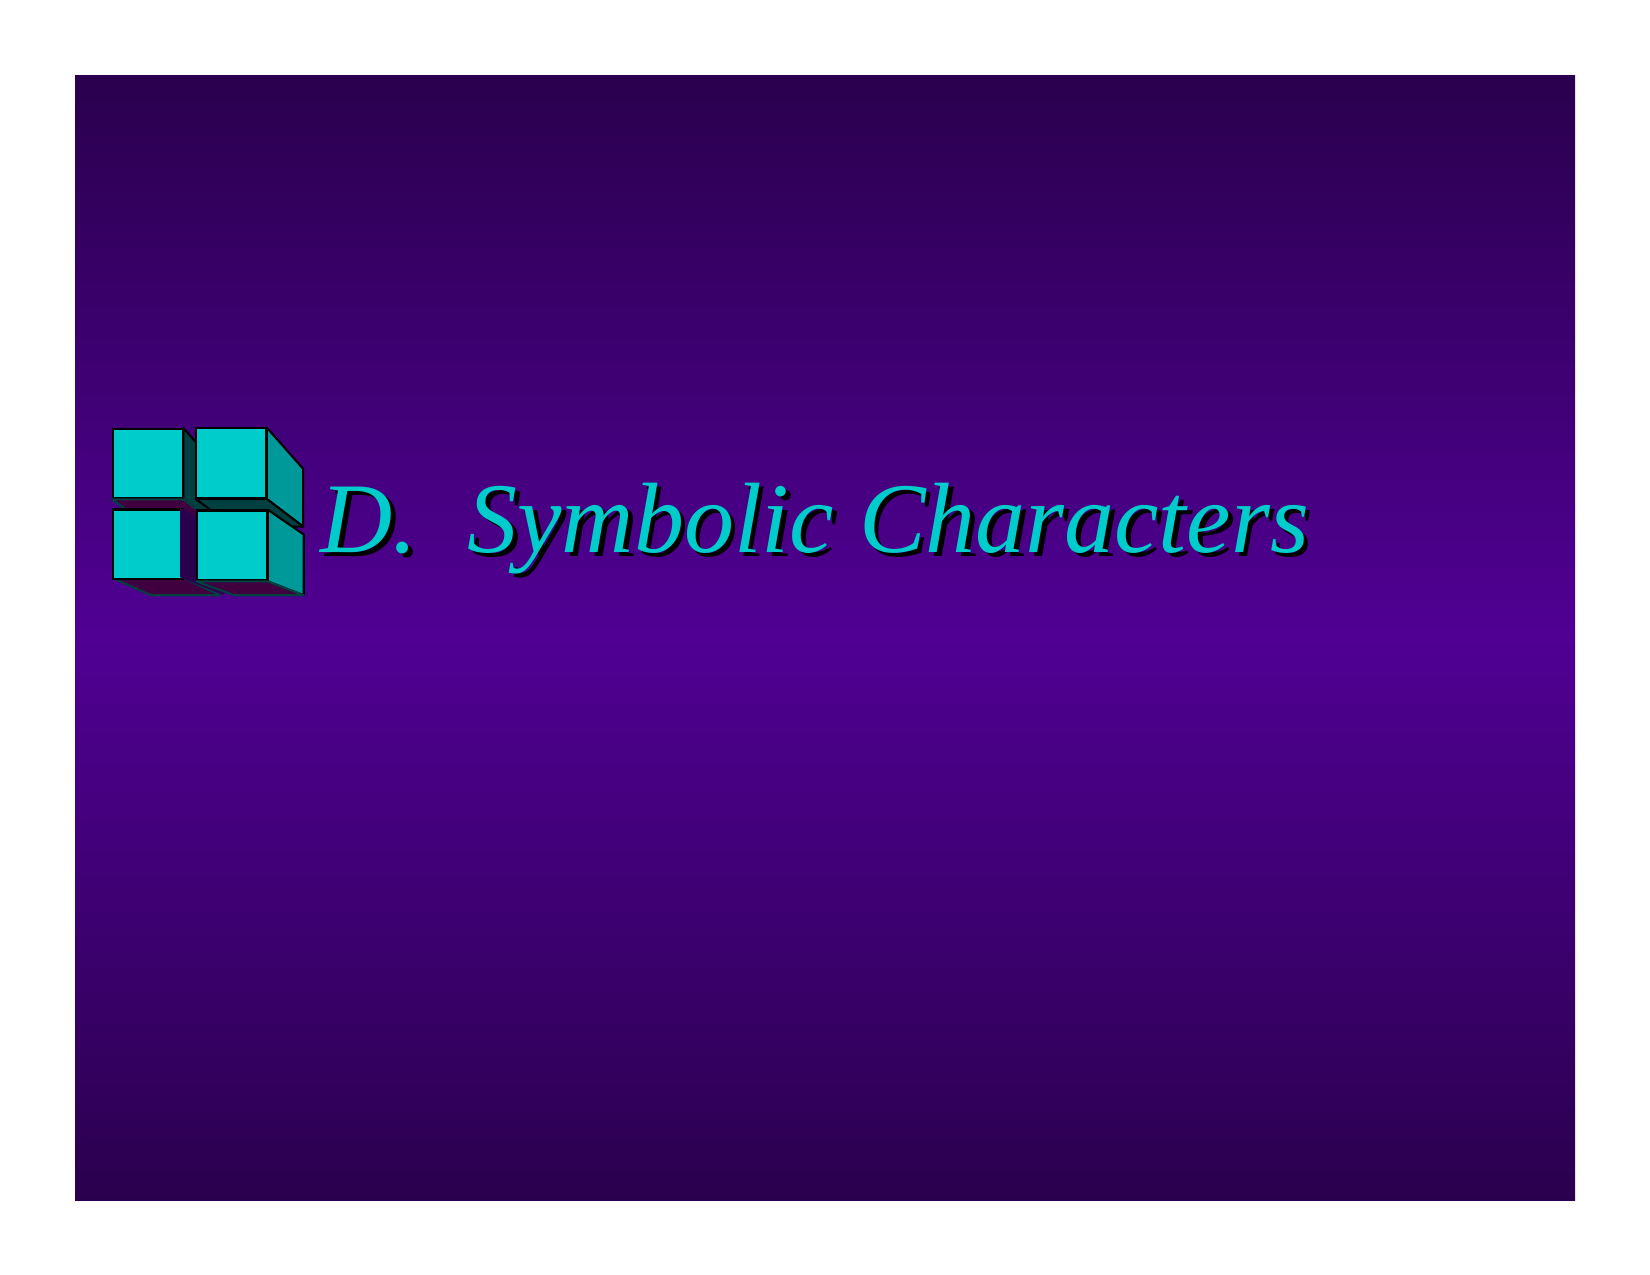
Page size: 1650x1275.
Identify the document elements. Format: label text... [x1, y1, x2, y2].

title D. Symbolic Characters [305, 424, 1569, 613]
